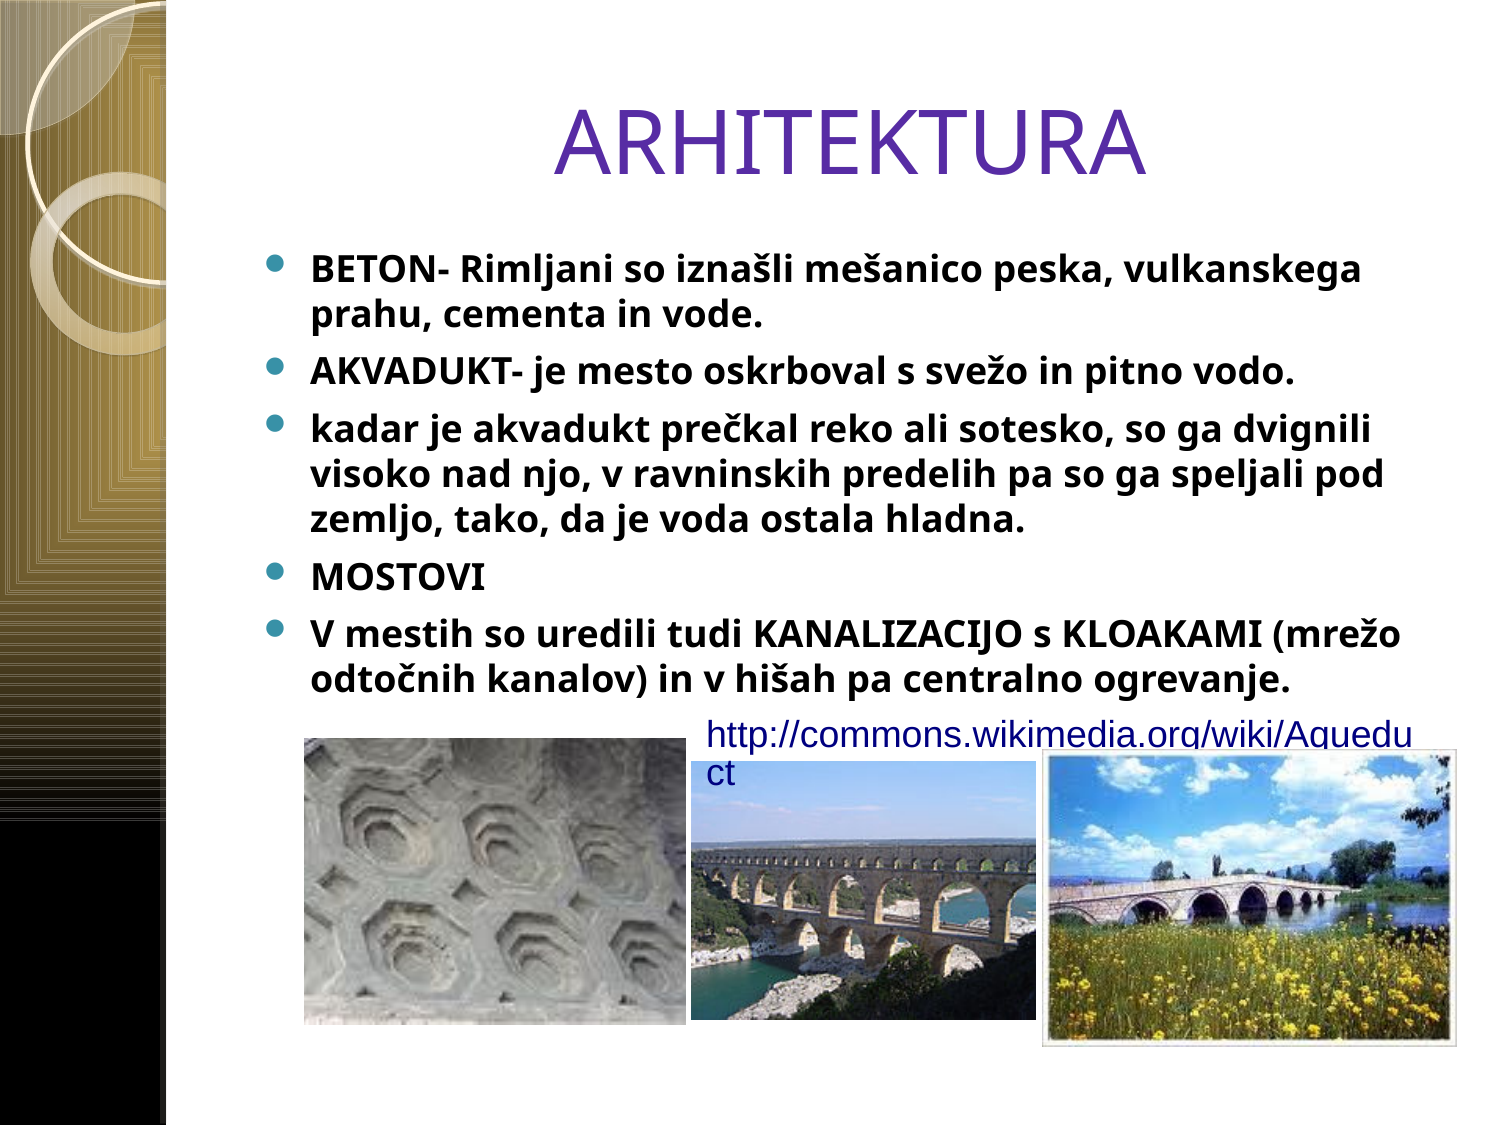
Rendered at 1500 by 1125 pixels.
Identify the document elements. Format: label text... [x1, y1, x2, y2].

text_box http://commons.wikimedia.org/wiki/Aqueduct [691, 703, 1442, 763]
title ARHITEKTURA [235, 45, 1466, 233]
picture [304, 738, 686, 1025]
picture [691, 763, 1036, 1020]
picture [1042, 749, 1457, 1047]
list BETON- Rimljani so iznašli mešanico peska, vulkanskega prahu, cementa in vode. AKVADUKT- je mesto oskrboval s svežo in pitno vodo. kadar je akvadukt prečkal reko ali sotesko, so ga dvignili visoko nad njo, v ravninskih predelih pa so ga speljali pod zemljo, tako, da je voda ostala hladna. MOSTOVI V mestih so uredili tudi KANALIZACIJO s KLOAKAMI (mrežo odtočnih kanalov) in v hišah pa centralno ogrevanje. [235, 237, 1466, 1025]
